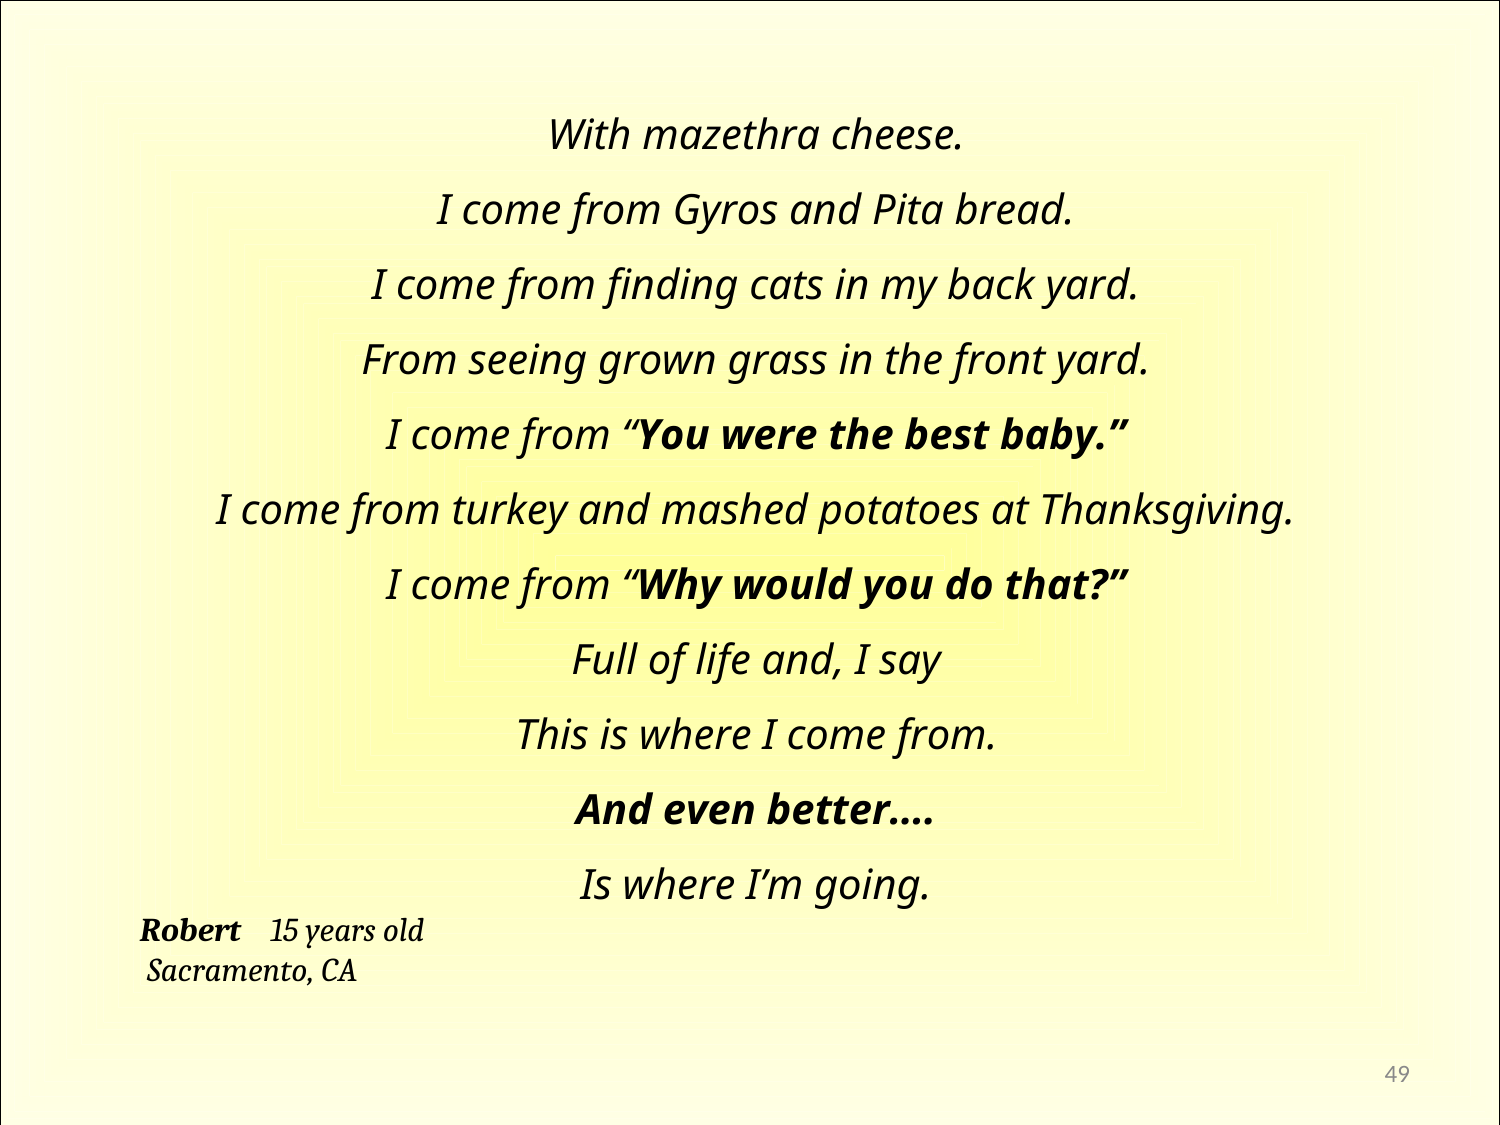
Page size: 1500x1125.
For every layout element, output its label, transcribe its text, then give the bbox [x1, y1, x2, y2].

text_box With mazethra cheese. I come from Gyros and Pita bread. I come from finding cats in my back yard. From seeing grown grass in the front yard. I come from “You were the best baby.” I come from turkey and mashed potatoes at Thanksgiving. I come from “Why would you do that?” Full of life and, I say This is where I come from. And even better…. Is where I’m going. Robert 15 years old Sacramento, CA [125, 75, 1388, 996]
text_box [0, 0, 1500, 1125]
text_box <number> [1074, 1042, 1426, 1103]
